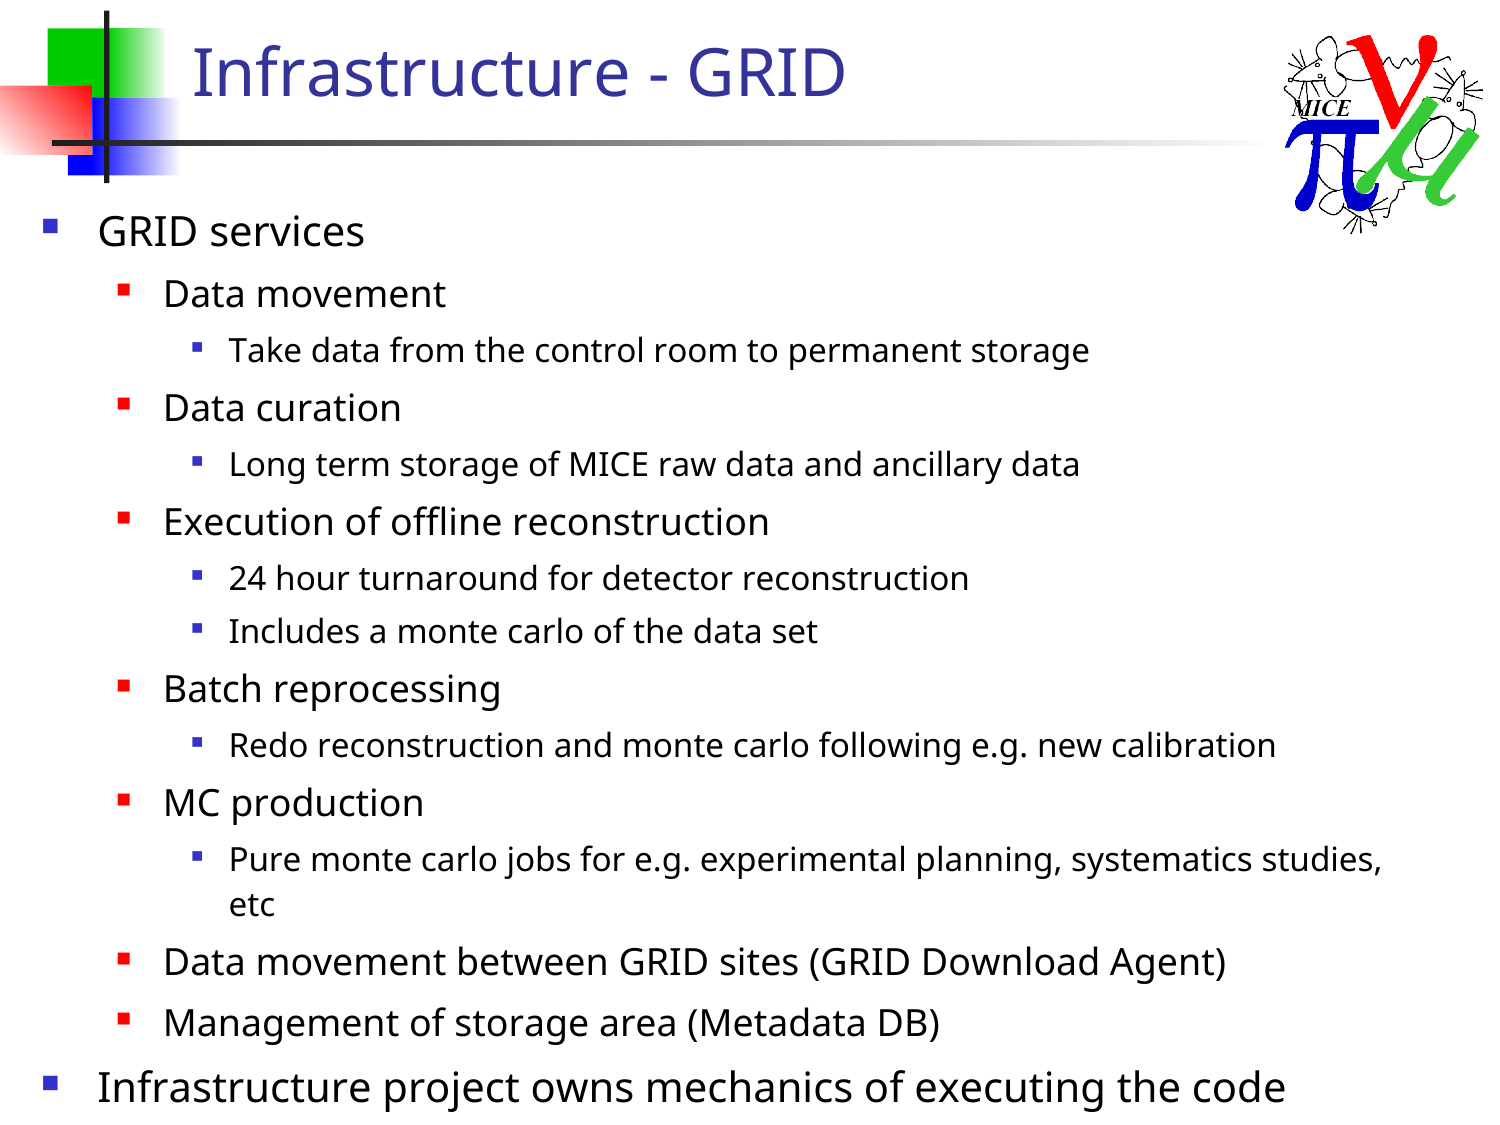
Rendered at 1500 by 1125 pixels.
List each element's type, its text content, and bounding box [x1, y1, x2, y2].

list GRID services Data movement Take data from the control room to permanent storage Data curation Long term storage of MICE raw data and ancillary data Execution of offline reconstruction 24 hour turnaround for detector reconstruction Includes a monte carlo of the data set Batch reprocessing Redo reconstruction and monte carlo following e.g. new calibration MC production Pure monte carlo jobs for e.g. experimental planning, systematics studies, etc Data movement between GRID sites (GRID Download Agent) Management of storage area (Metadata DB) Infrastructure project owns mechanics of executing the code We do not plan the physics needs (physics group) We do not develop mc/recon code (offline group) [40, 201, 1388, 1104]
picture [1264, 5, 1500, 251]
title Infrastructure - GRID [191, 0, 1471, 164]
